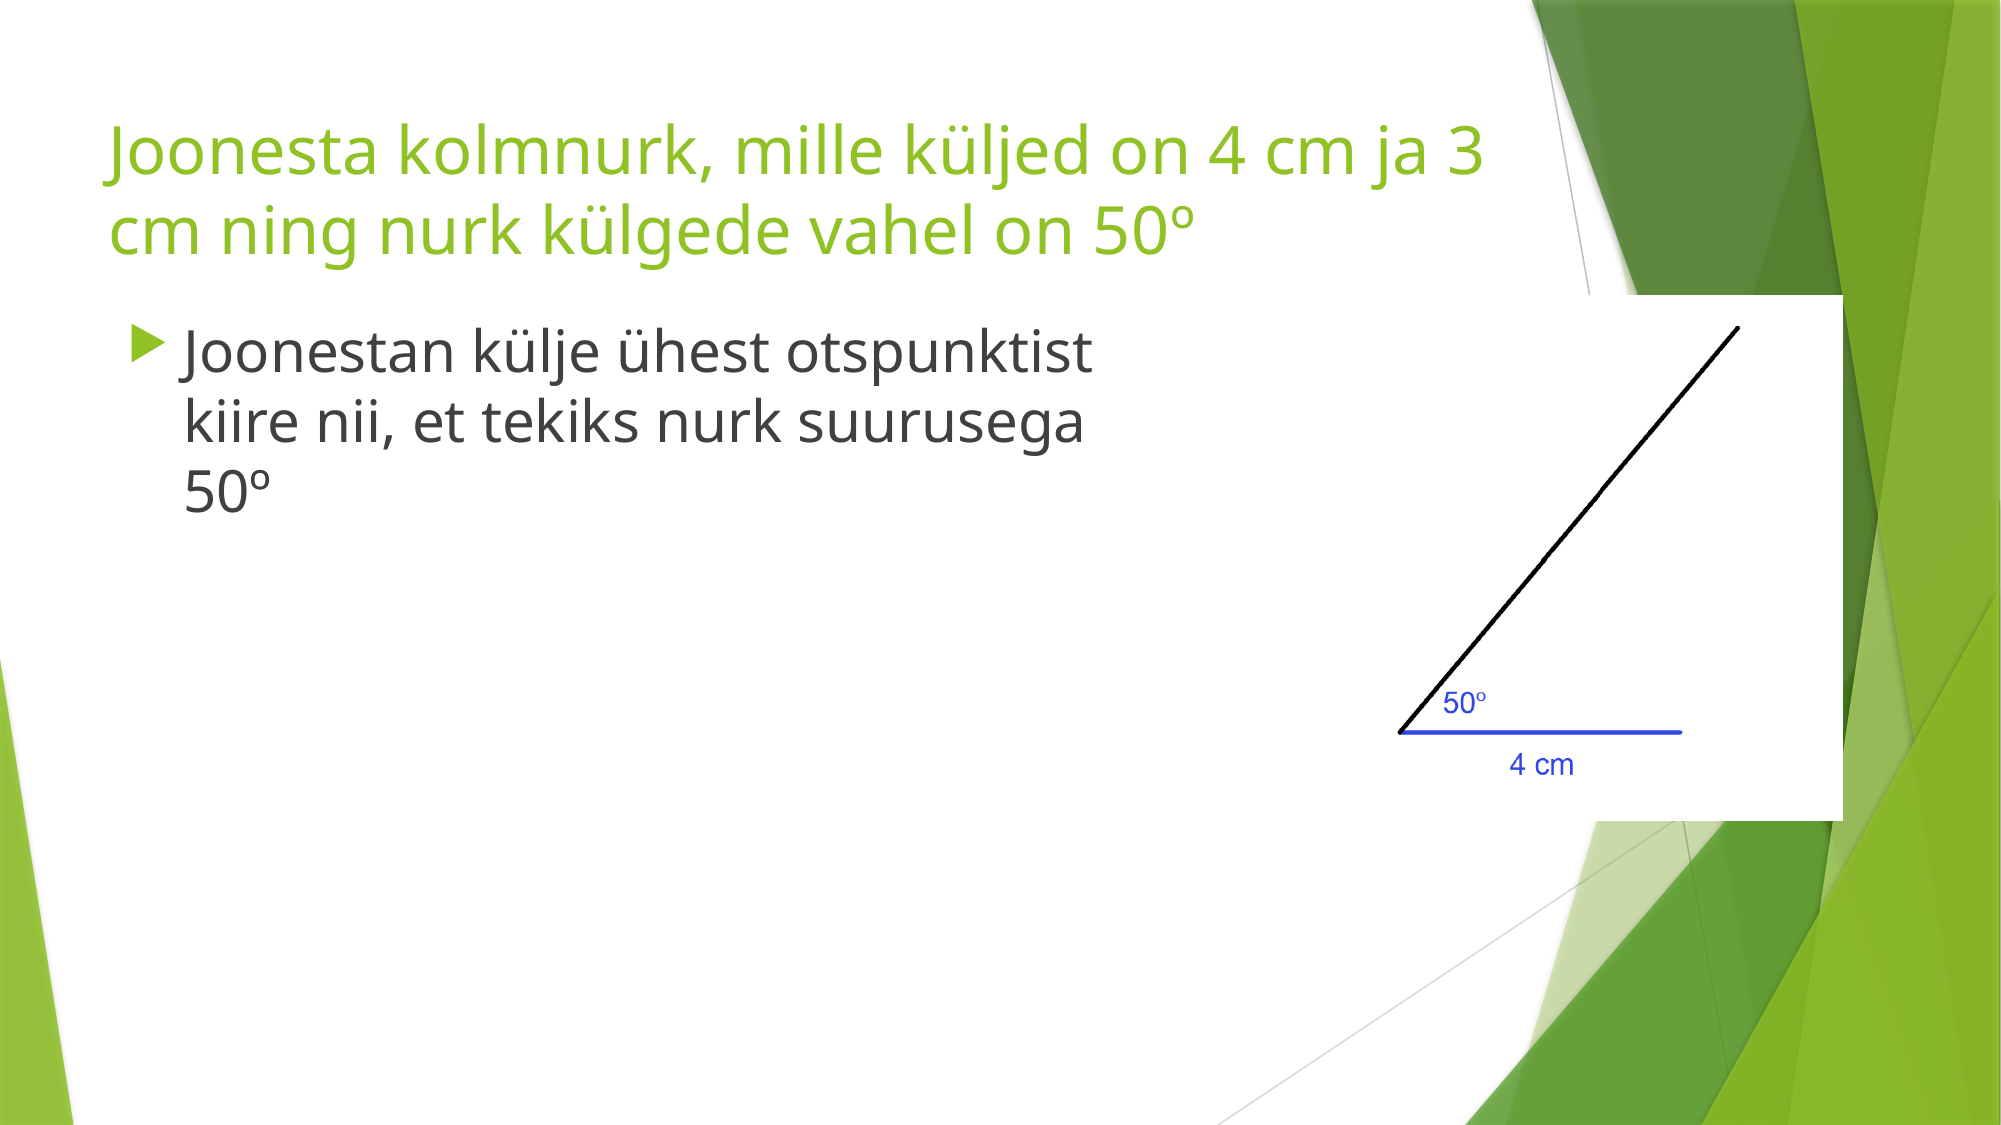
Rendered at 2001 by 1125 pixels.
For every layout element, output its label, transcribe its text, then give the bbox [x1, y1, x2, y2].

picture [1358, 295, 1843, 821]
list Joonestan külje ühest otspunktist kiire nii, et tekiks nurk suurusega 50º [112, 307, 1183, 1092]
title Joonesta kolmnurk, mille küljed on 4 cm ja 3 cm ning nurk külgede vahel on 50º [93, 99, 1607, 237]
